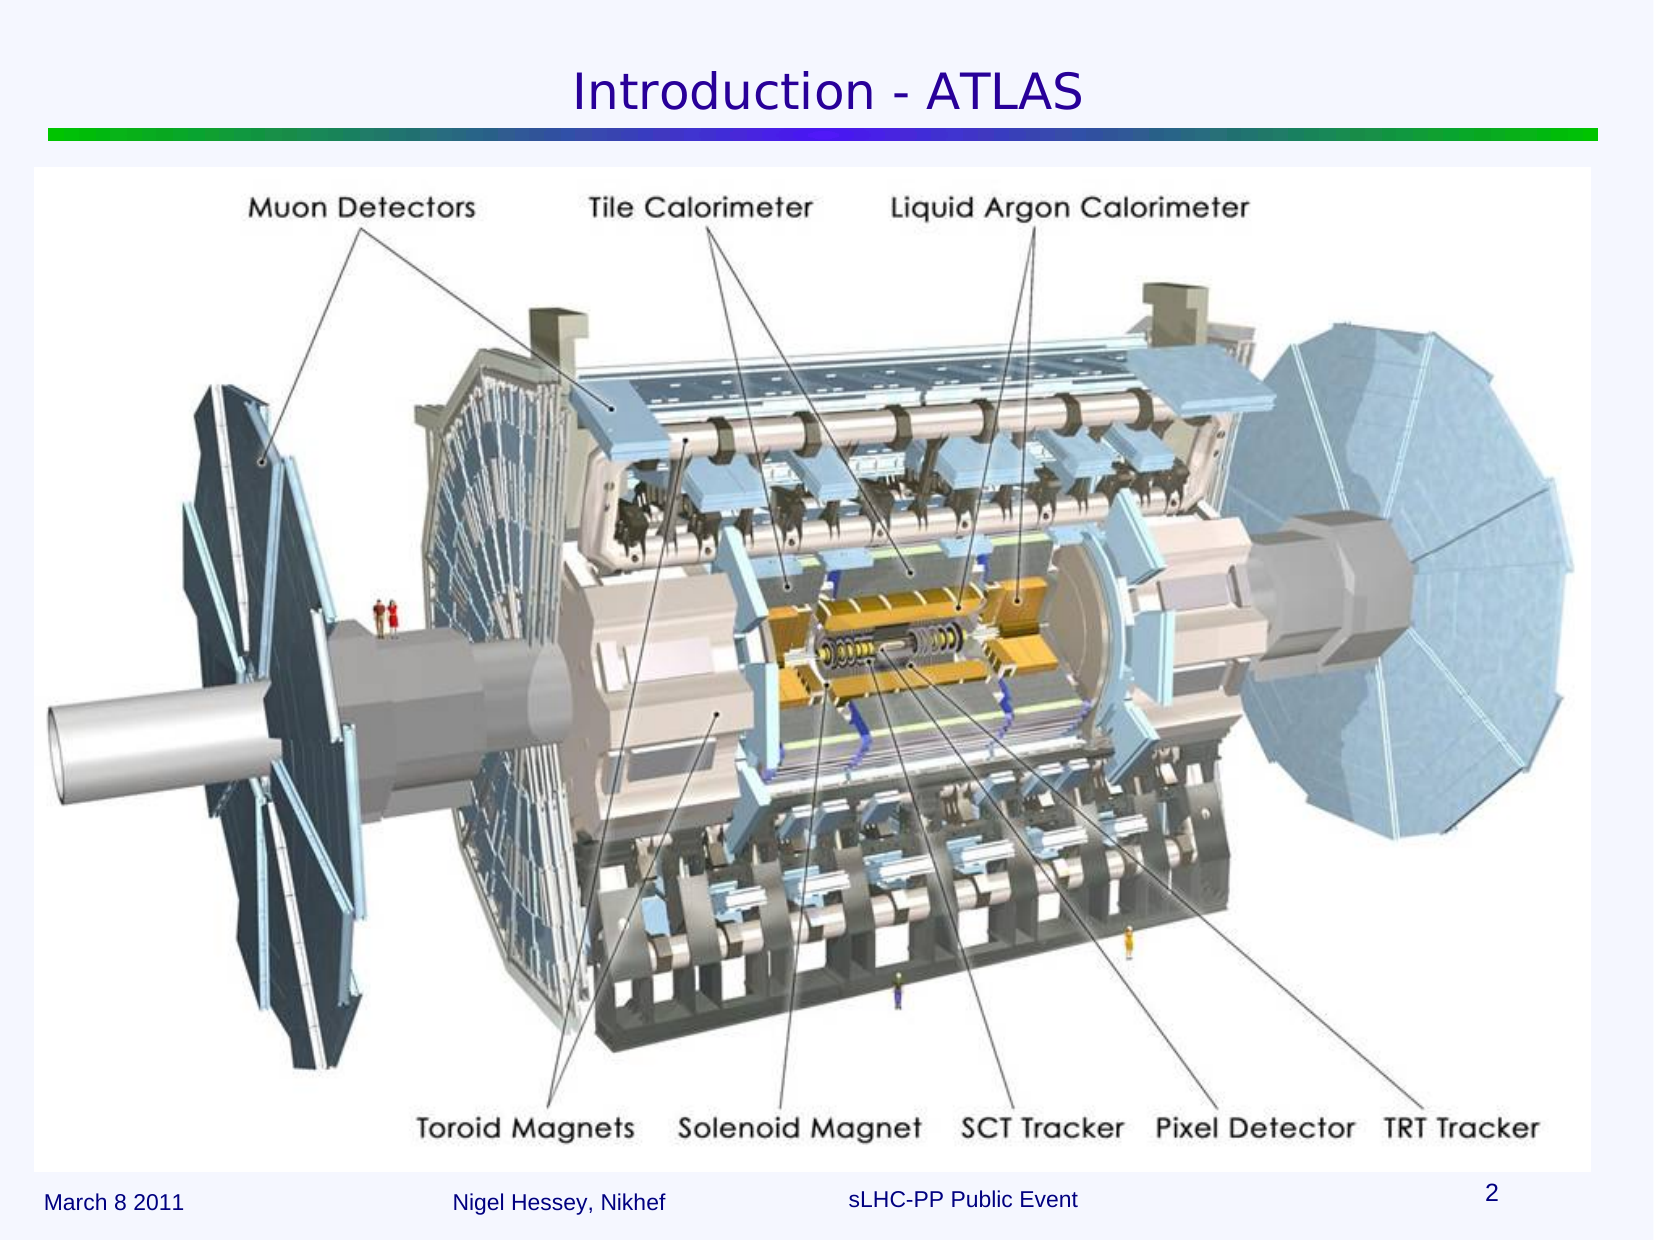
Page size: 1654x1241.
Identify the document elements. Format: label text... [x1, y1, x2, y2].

picture [34, 167, 1591, 1172]
title Introduction - ATLAS [95, 37, 1563, 146]
picture [48, 128, 95, 141]
picture [1563, 128, 1598, 141]
